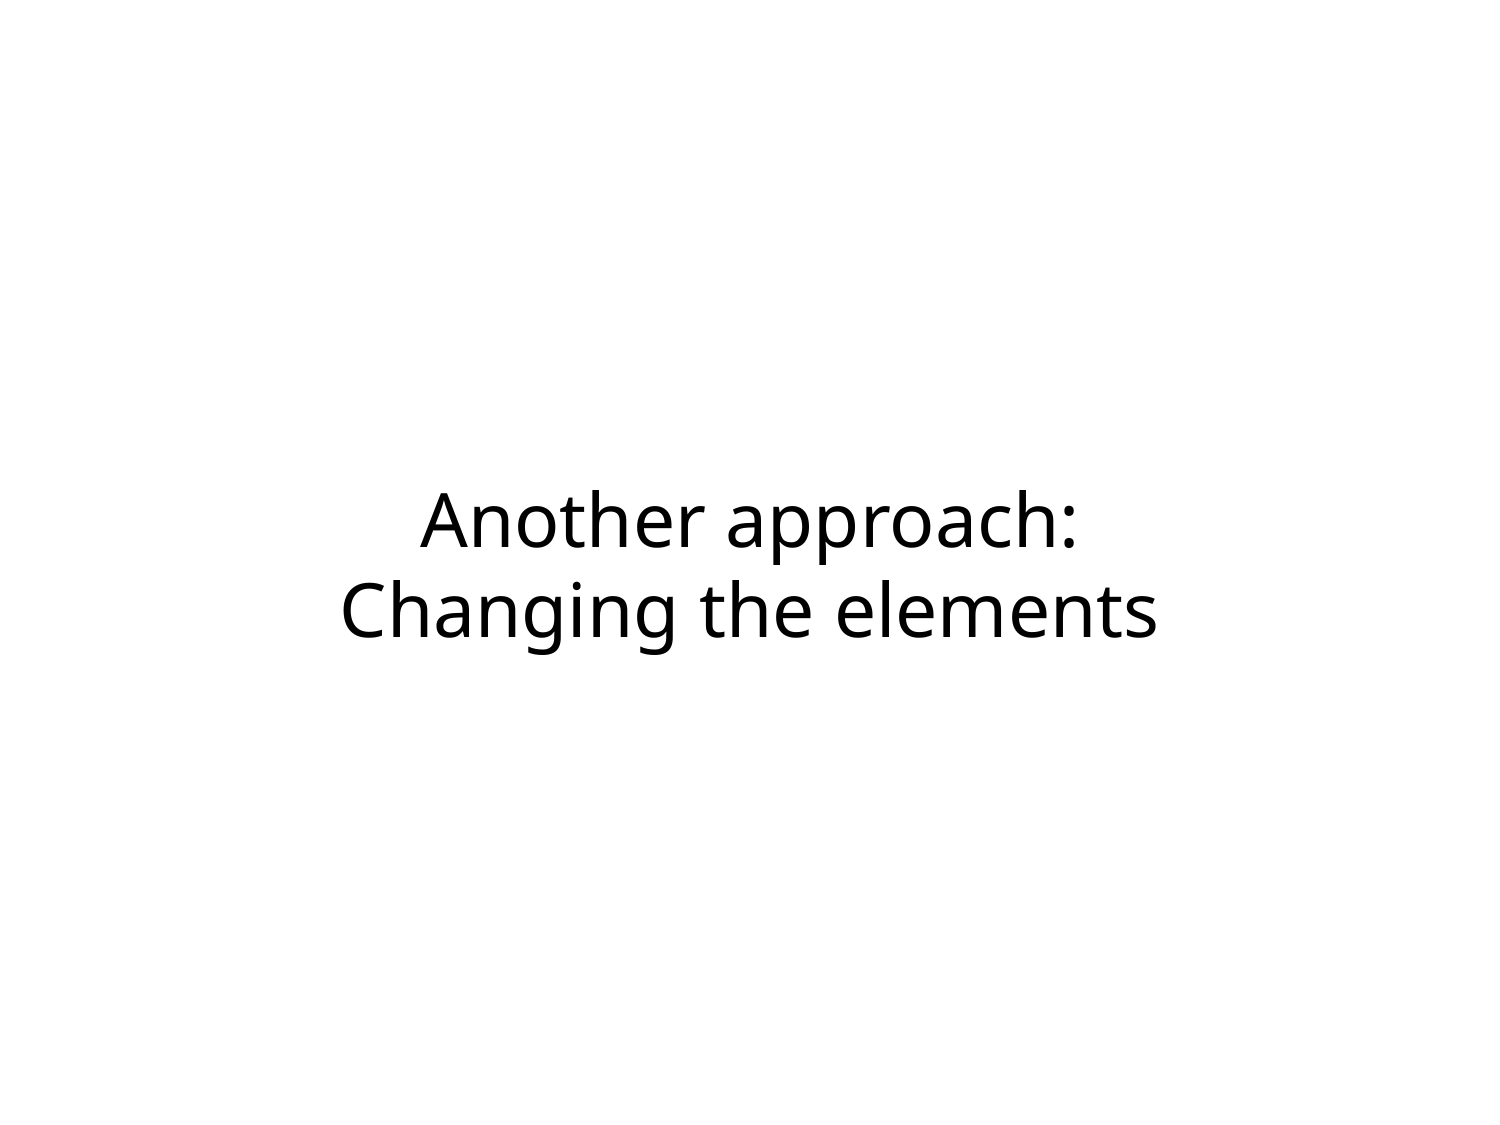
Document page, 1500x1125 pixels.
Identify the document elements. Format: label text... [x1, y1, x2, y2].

title Another approach: Changing the elements [51, 470, 1449, 655]
